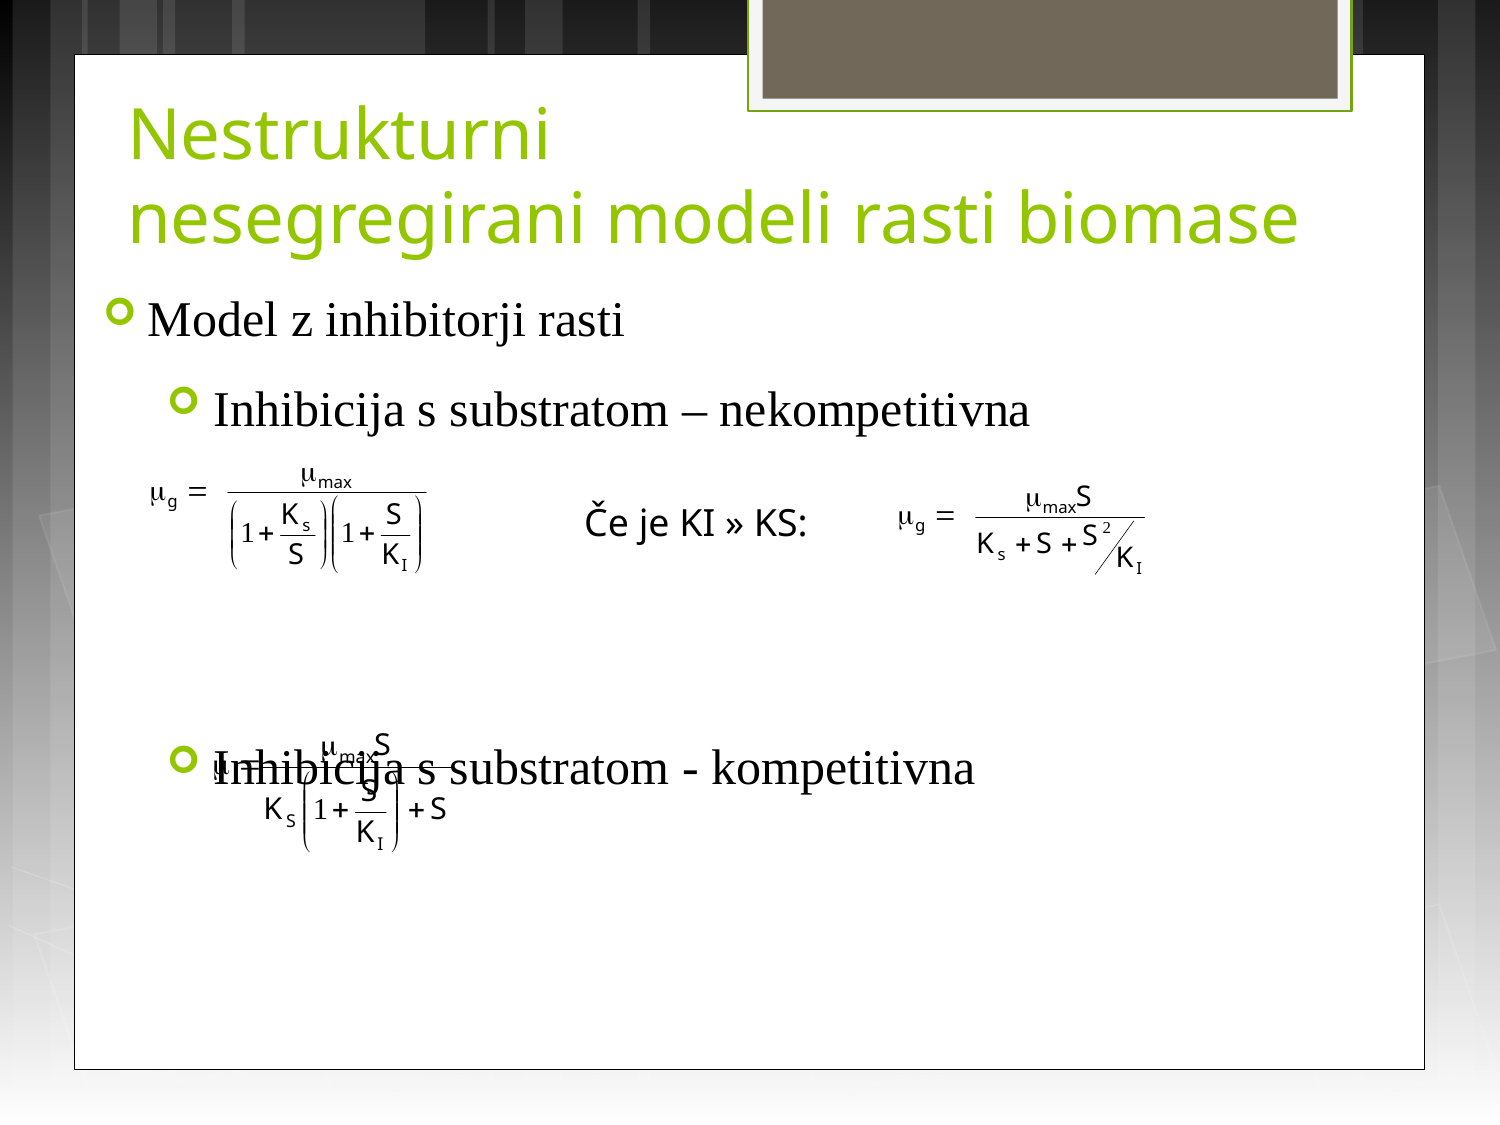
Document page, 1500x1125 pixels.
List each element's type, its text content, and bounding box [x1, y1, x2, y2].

list Model z inhibitorji rasti Inhibicija s substratom – nekompetitivna Inhibicija s substratom - kompetitivna [76, 278, 1189, 855]
chart [147, 456, 460, 582]
picture [208, 727, 459, 859]
picture [145, 454, 457, 580]
chart [894, 479, 1177, 582]
picture [893, 479, 1176, 580]
title Nestrukturni nesegregirani modeli rasti biomase [112, 78, 1447, 266]
text_box Če je KI » KS: [569, 491, 823, 552]
chart [208, 727, 460, 861]
